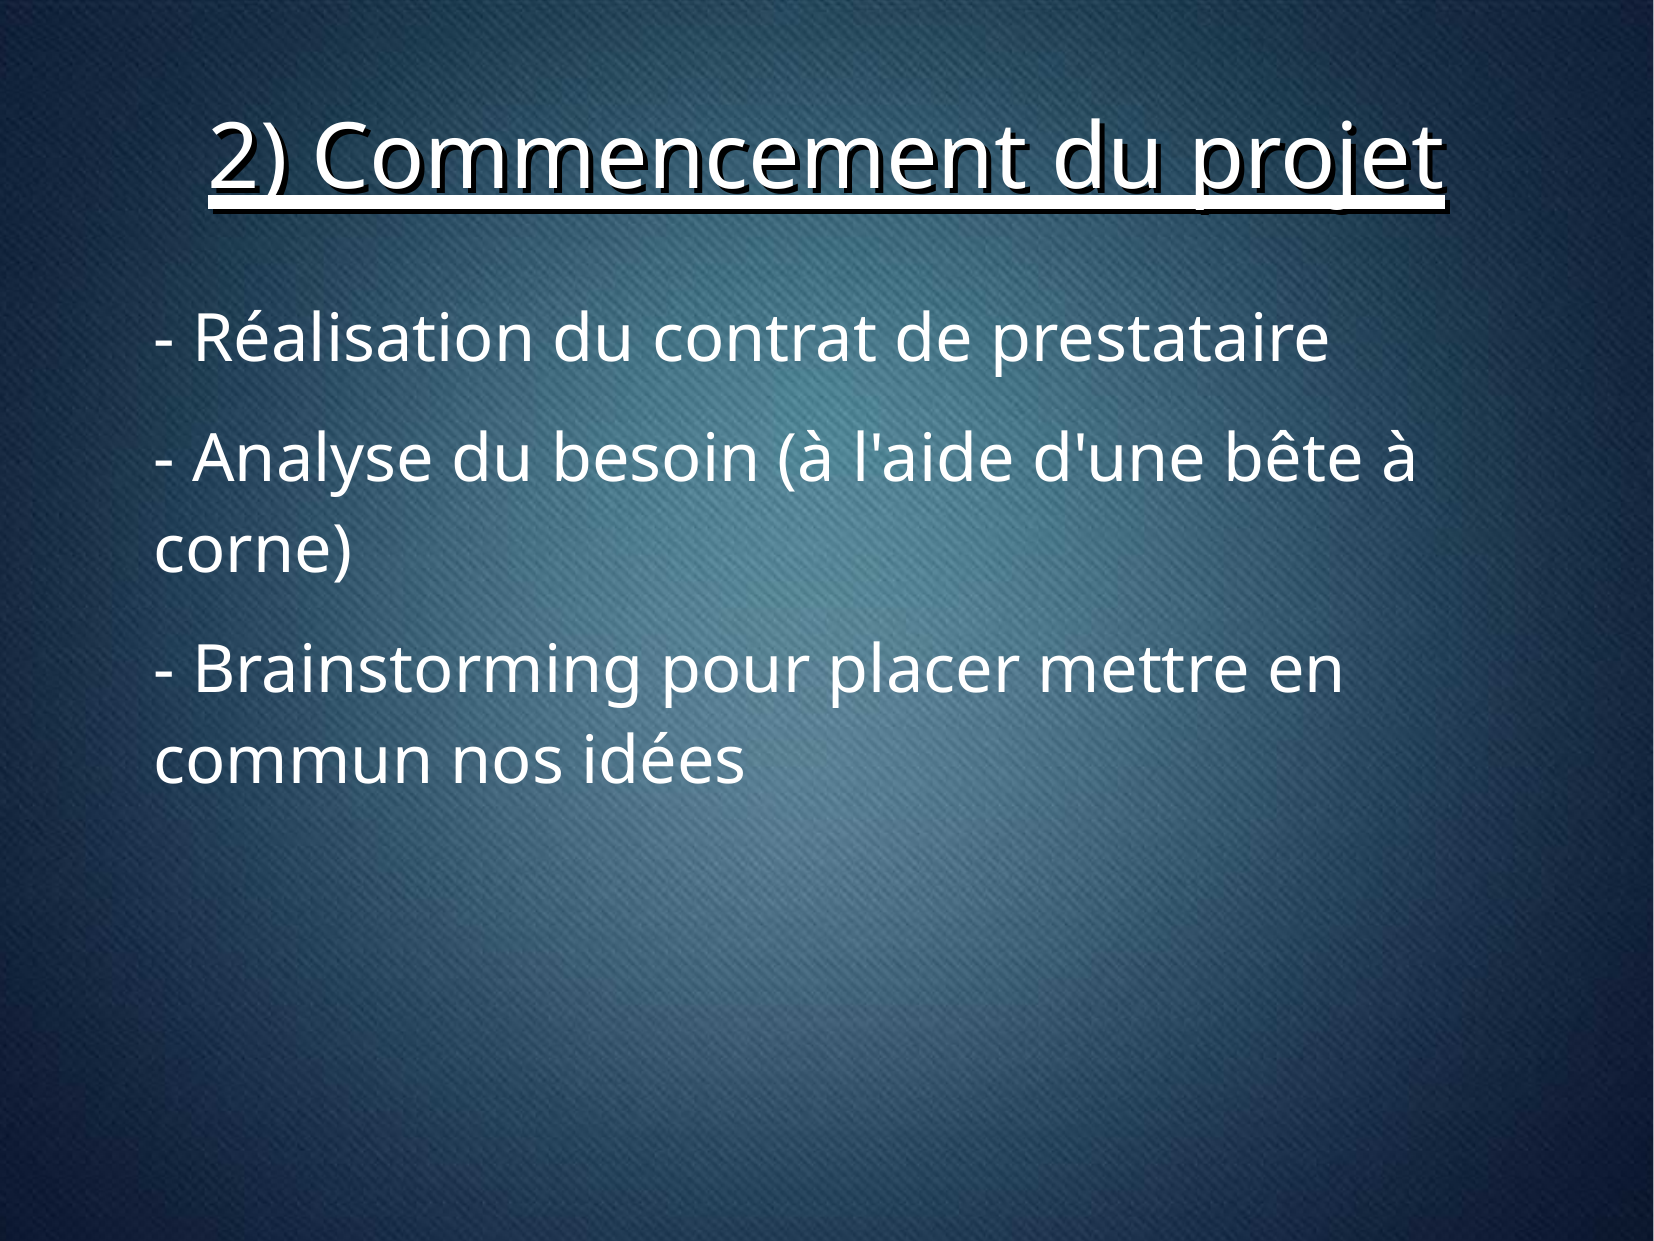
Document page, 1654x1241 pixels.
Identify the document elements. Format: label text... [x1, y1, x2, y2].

list - Réalisation du contrat de prestataire - Analyse du besoin (à l'aide d'une bête à corne) - Brainstorming pour placer mettre en commun nos idées [82, 290, 1571, 1109]
title 2) Commencement du projet [82, 49, 1571, 257]
picture [0, 0, 1654, 1241]
